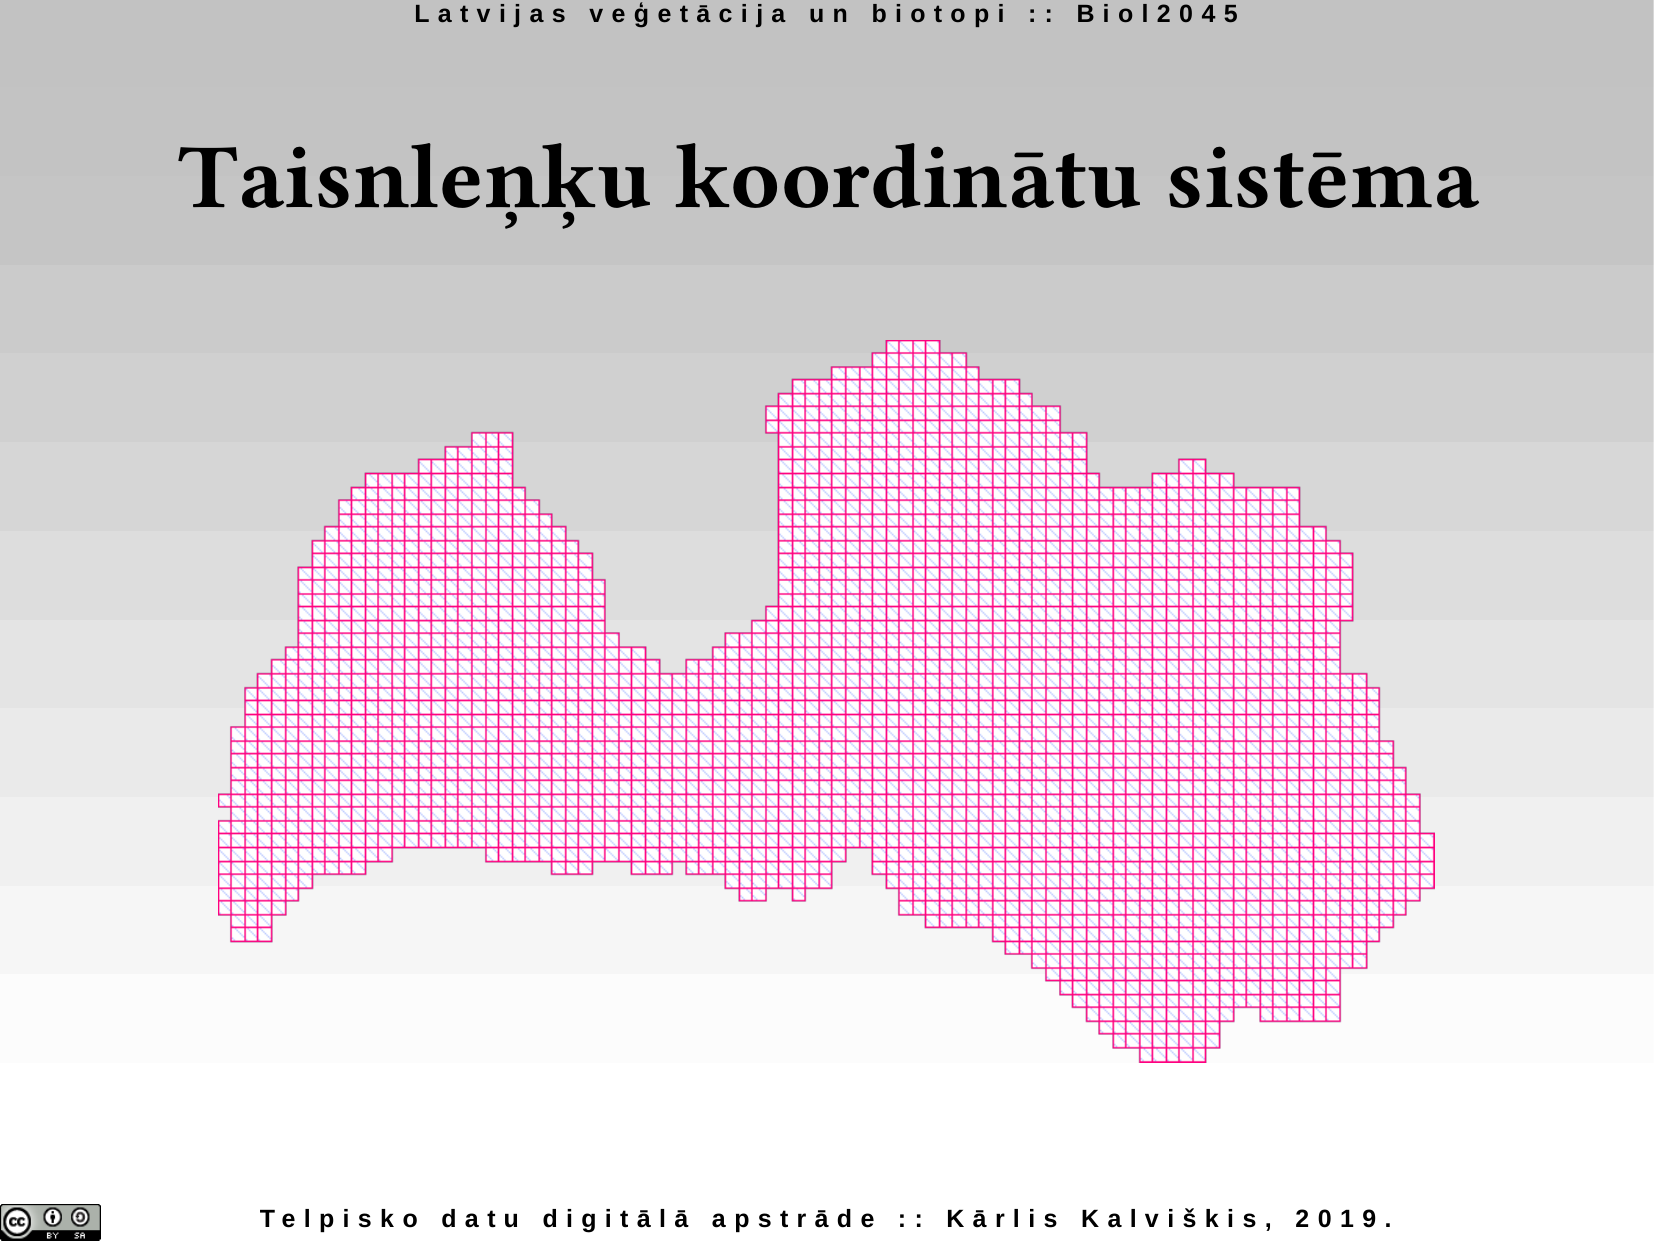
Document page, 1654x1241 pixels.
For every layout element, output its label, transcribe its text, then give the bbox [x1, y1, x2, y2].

title Taisnleņķu koordinātu sistēma [34, 61, 1626, 296]
picture [0, 0, 1654, 1241]
